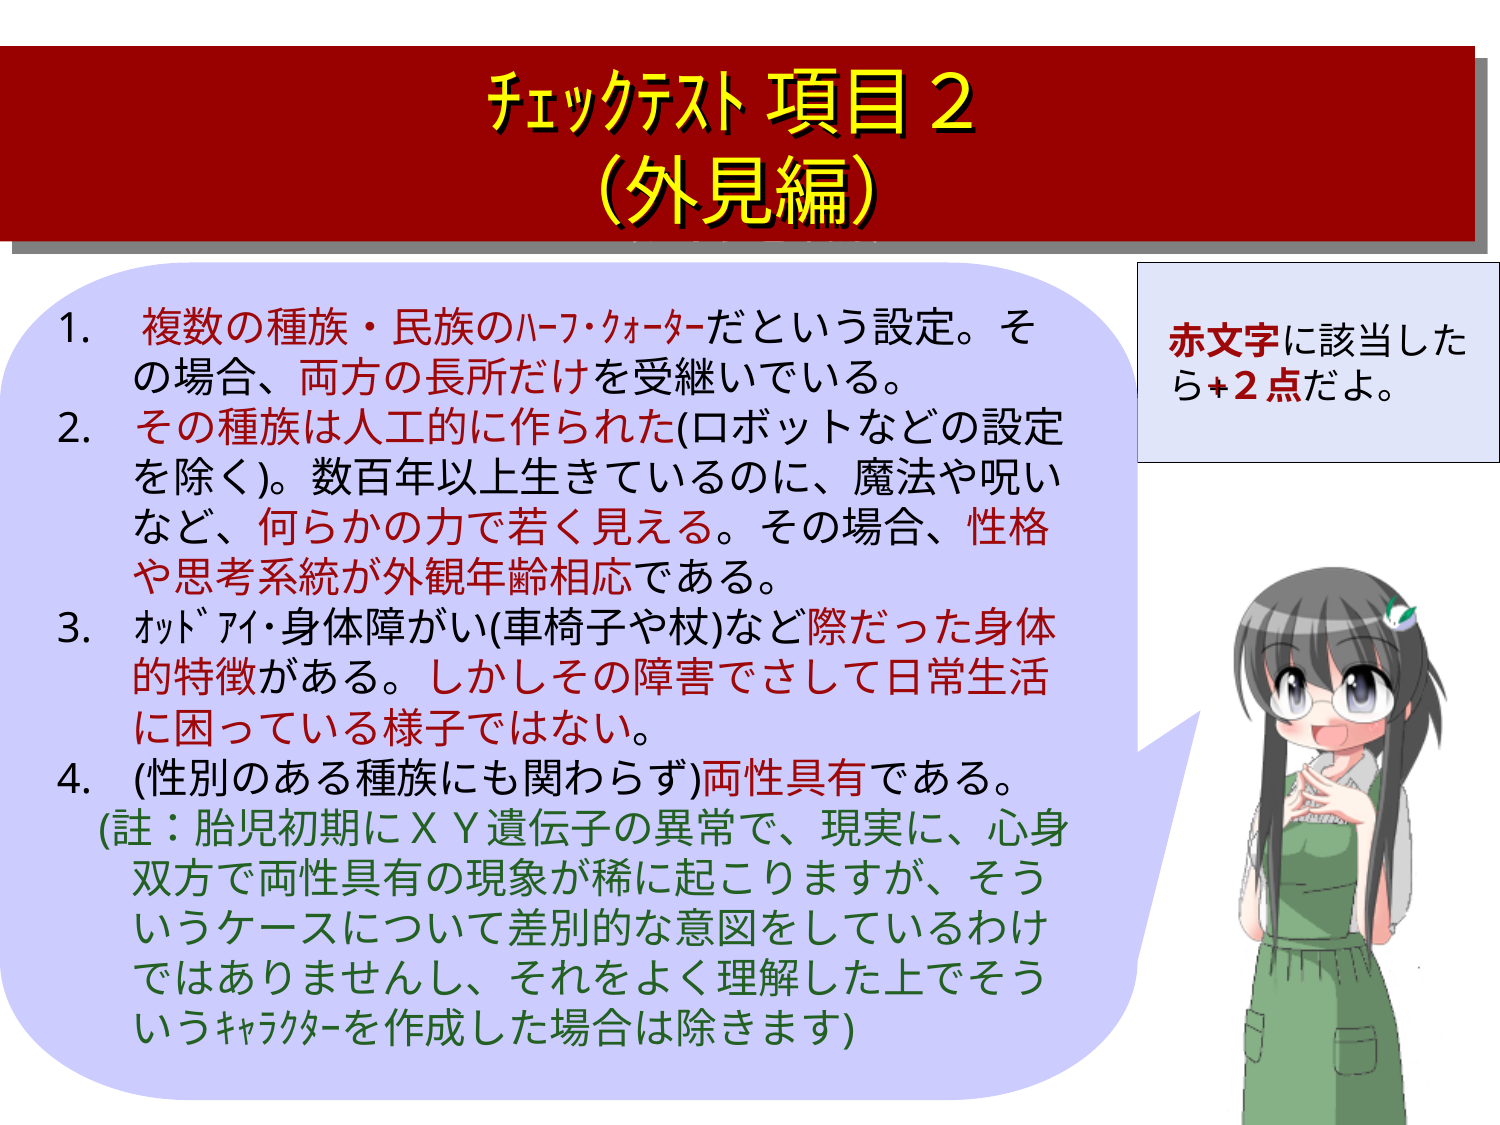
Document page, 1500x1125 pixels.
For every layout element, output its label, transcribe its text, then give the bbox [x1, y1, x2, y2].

picture [1225, 558, 1455, 1125]
text_box 赤文字に該当したら+２点だよ。 [1137, 262, 1500, 463]
text_box 複数の種族・民族のﾊｰﾌ･ｸｫｰﾀｰだという設定。その場合、両方の長所だけを受継いでいる。 2. その種族は人工的に作られた(ロボットなどの設定を除く)。数百年以上生きているのに、魔法や呪いなど、何らかの力で若く見える。その場合、性格や思考系統が外観年齢相応である。 3. ｵｯﾄﾞｱｲ･身体障がい(車椅子や杖)など際だった身体的特徴がある。しかしその障害でさして日常生活に困っている様子ではない。 4. (性別のある種族にも関わらず)両性具有である。 (註：胎児初期にＸＹ遺伝子の異常で、現実に、心身双方で両性具有の現象が稀に起こりますが、そういうケースについて差別的な意図をしているわけではありませんし、それをよく理解した上でそういうｷｬﾗｸﾀｰを作成した場合は除きます) [0, 262, 1201, 1101]
title ﾁｪｯｸﾃｽﾄ 項目２ （外見編） [0, 46, 1475, 242]
